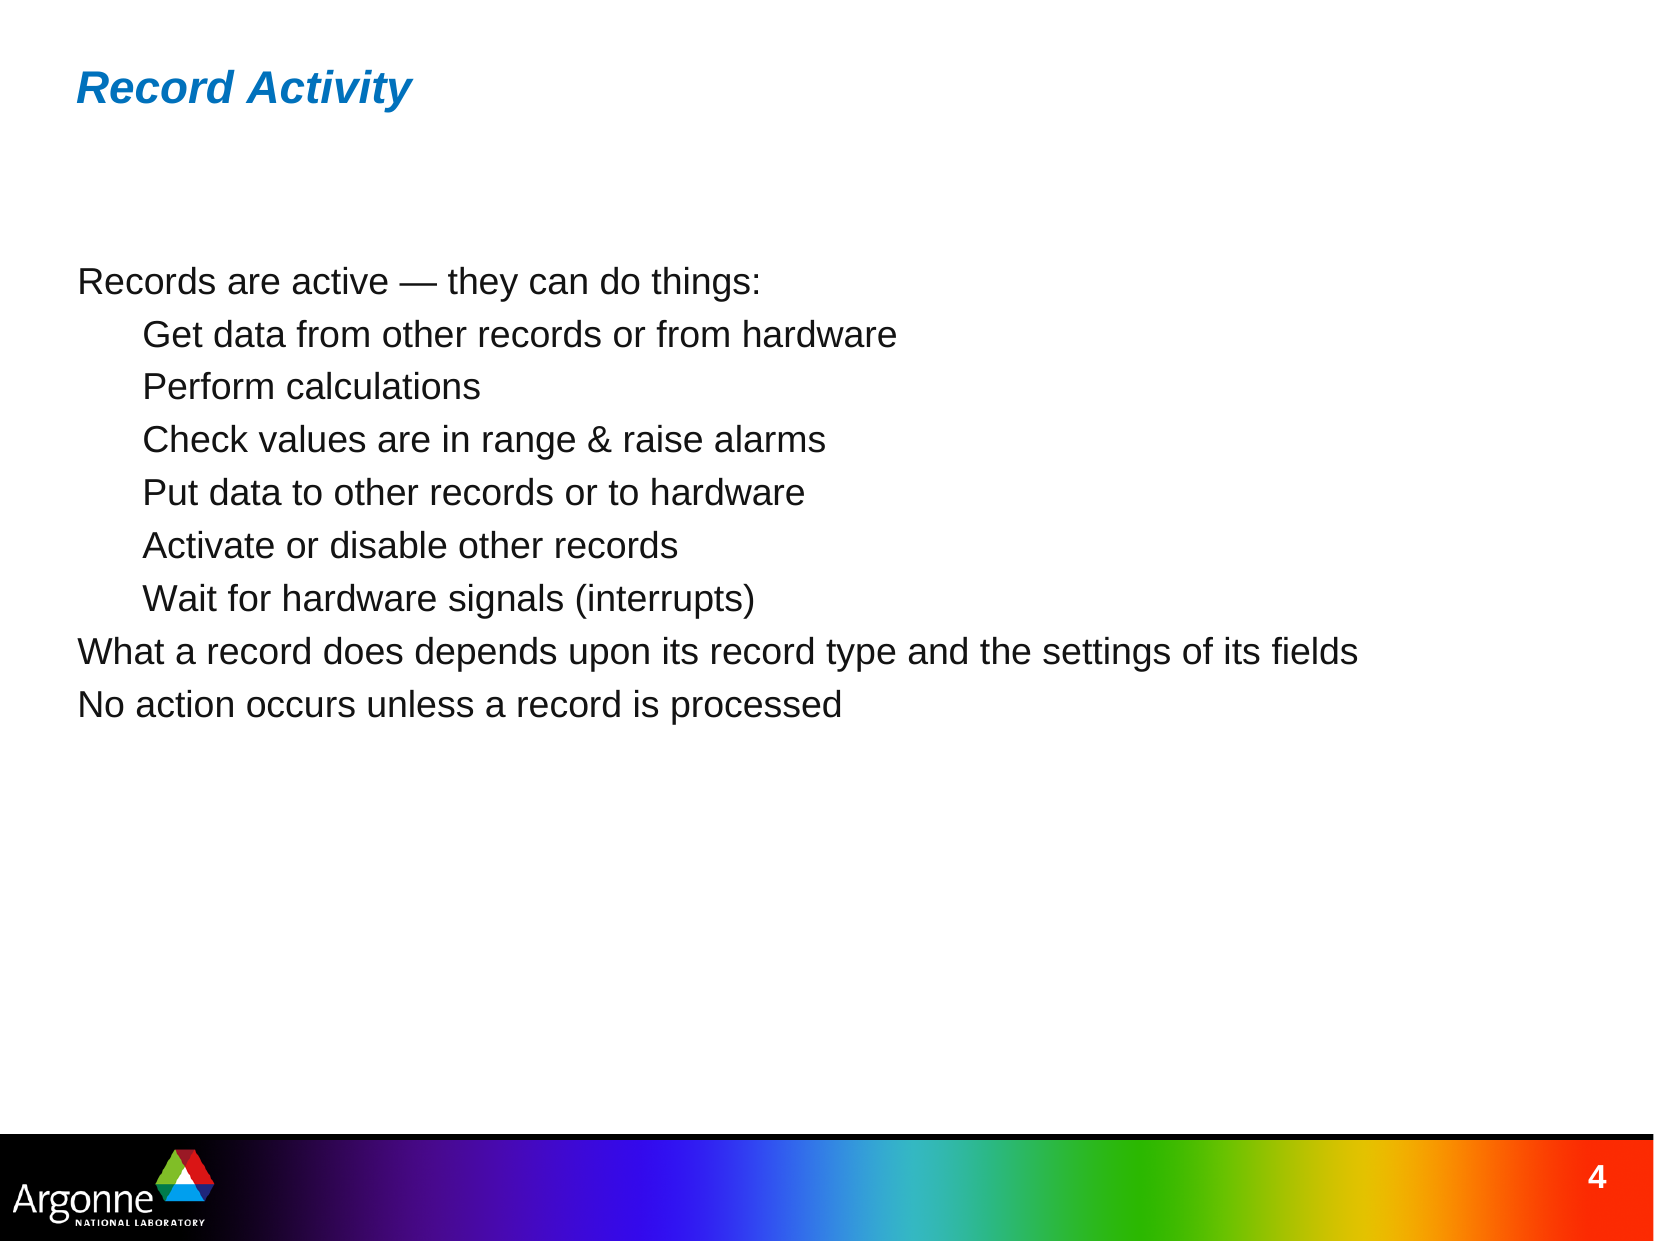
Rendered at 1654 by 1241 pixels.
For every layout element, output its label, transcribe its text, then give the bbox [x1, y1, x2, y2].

title Record Activity [61, 59, 1500, 144]
list Records are active — they can do things: Get data from other records or from hardware Perform calculations Check values are in range & raise alarms Put data to other records or to hardware Activate or disable other records Wait for hardware signals (interrupts) What a record does depends upon its record type and the settings of its fields No action occurs unless a record is processed [62, 253, 1498, 857]
picture [0, 1134, 1654, 1241]
